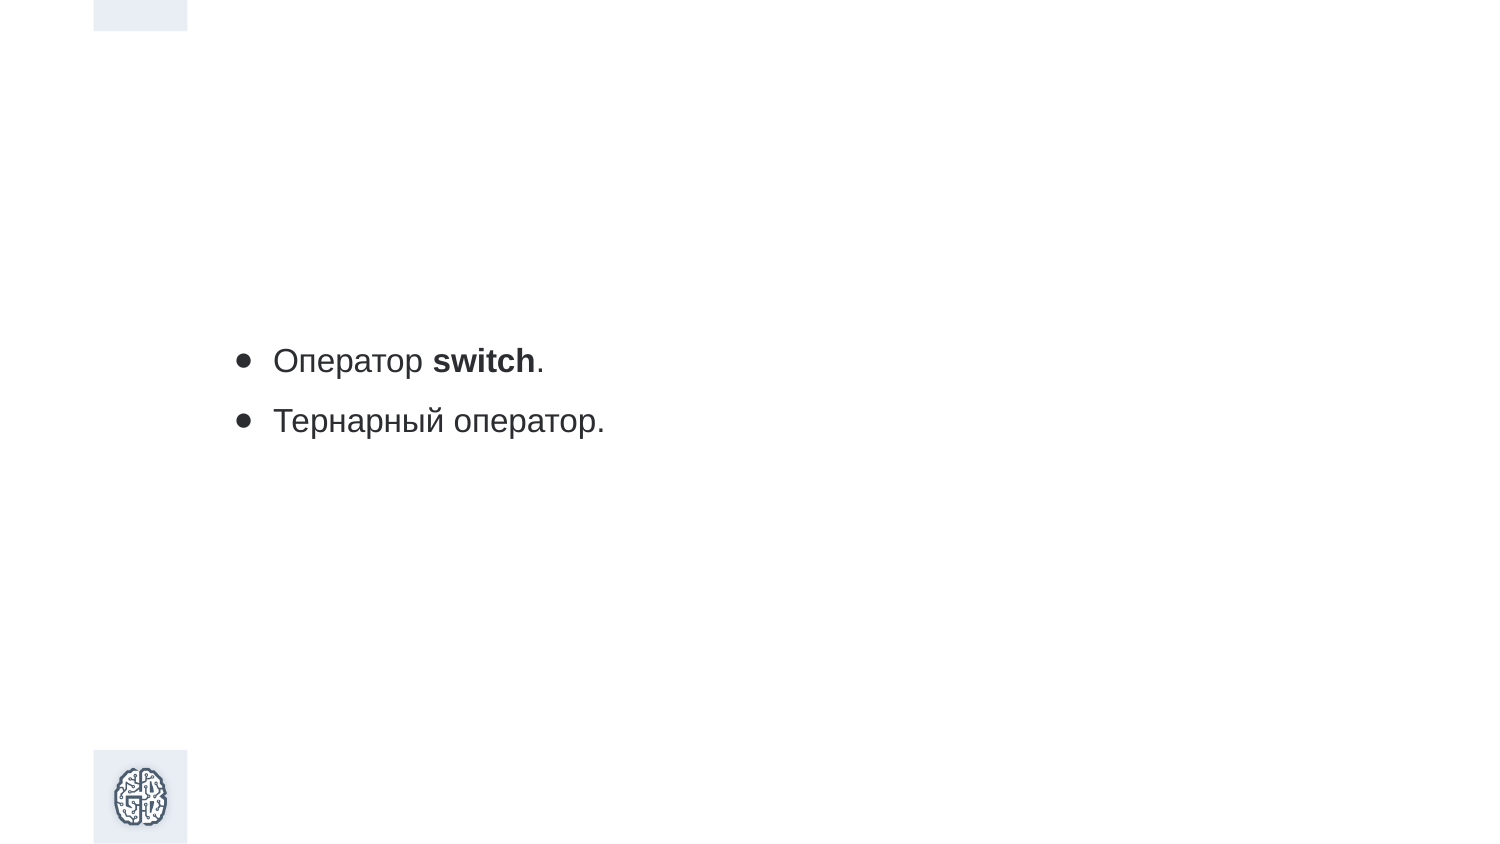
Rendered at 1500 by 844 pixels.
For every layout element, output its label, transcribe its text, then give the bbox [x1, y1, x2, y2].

picture [106, 760, 175, 834]
text_box Оператор switch. Тернарный оператор. [187, 98, 1312, 661]
